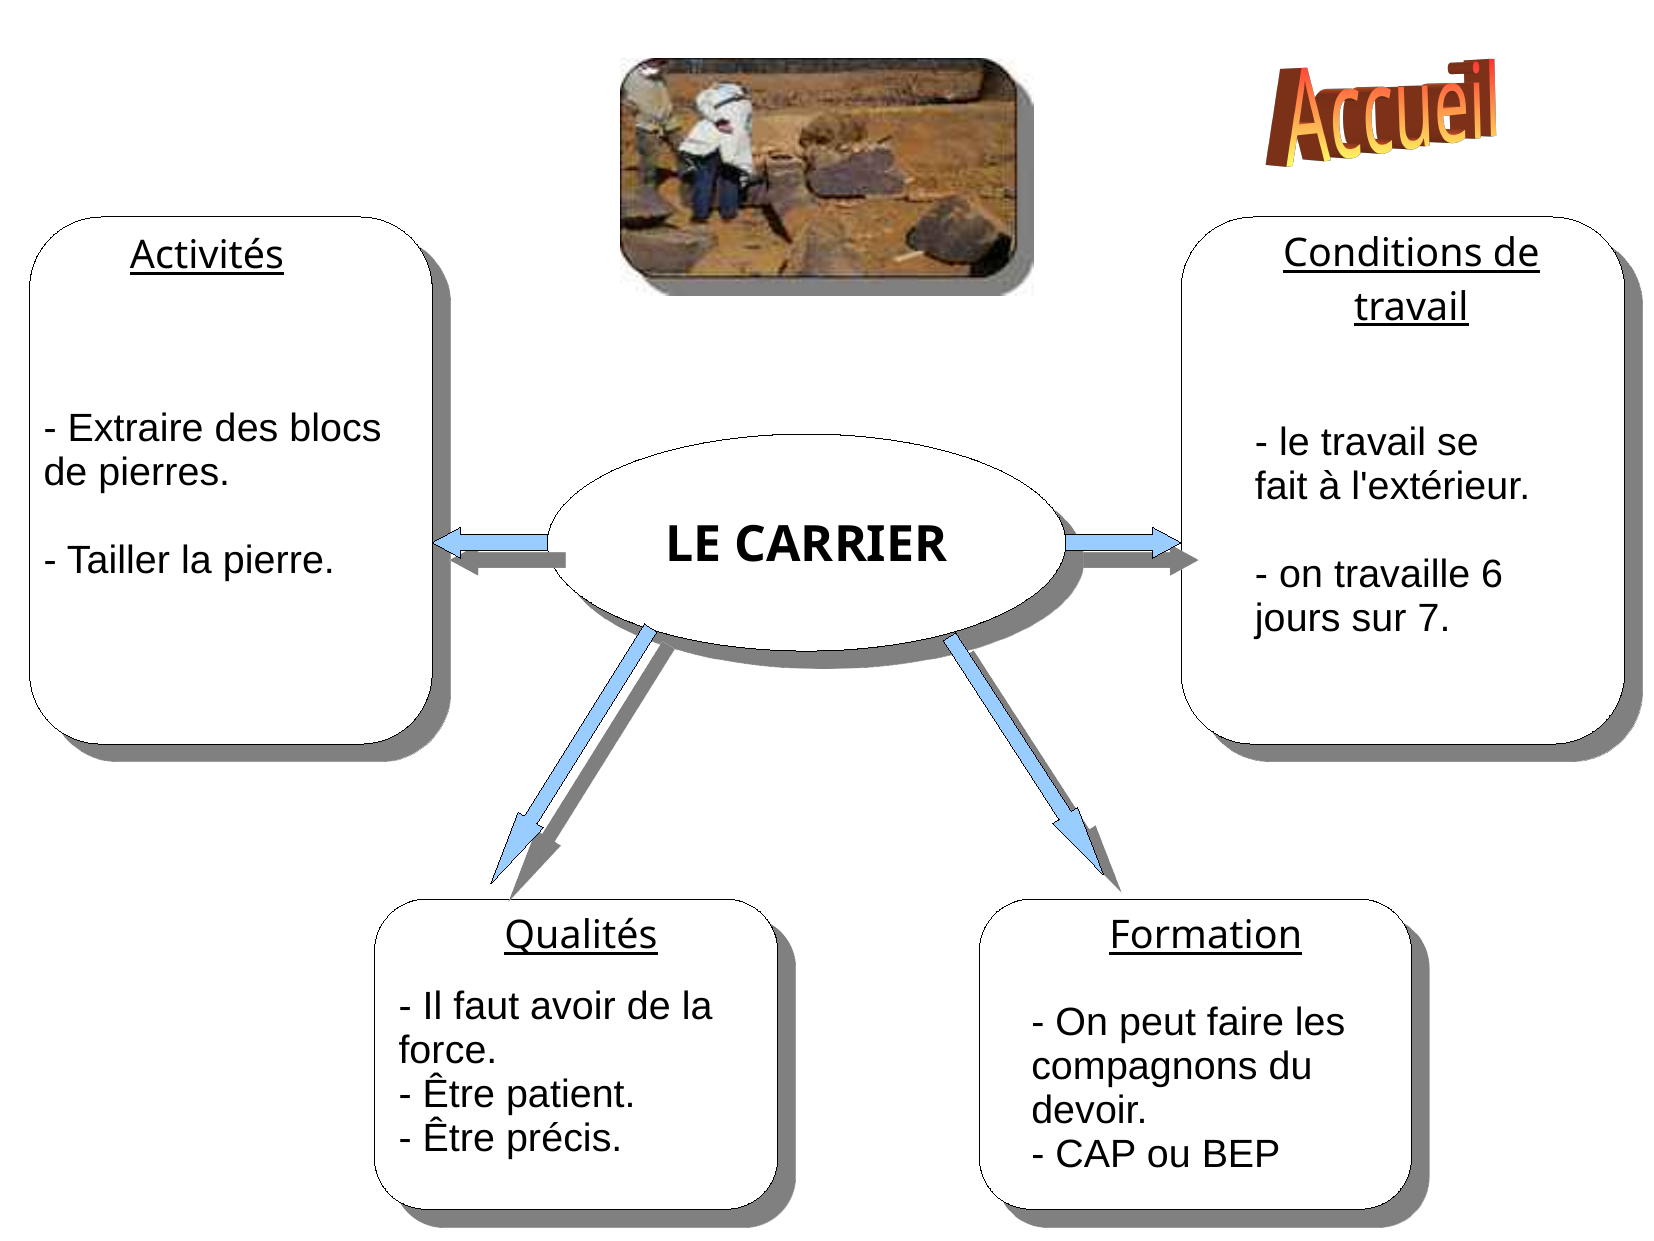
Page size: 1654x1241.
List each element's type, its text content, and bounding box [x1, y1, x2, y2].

text_box LE CARRIER [548, 434, 1066, 652]
text_box - Il faut avoir de la force. - Être patient. - Être précis. [383, 976, 768, 1182]
text_box [29, 216, 548, 745]
text_box [1065, 232, 1625, 745]
text_box [374, 899, 778, 1210]
text_box Conditions de travail [1209, 217, 1614, 342]
text_box [490, 623, 657, 884]
text_box - On peut faire les compagnons du devoir. - CAP ou BEP [1016, 992, 1396, 1183]
text_box - Extraire des blocs de pierres. - Tailler la pierre. [28, 310, 404, 714]
text_box Qualités [489, 899, 692, 970]
picture [620, 58, 1034, 296]
text_box Formation [1094, 899, 1329, 970]
text_box Activités [115, 219, 317, 290]
text_box - le travail se fait à l'extérieur. - on travaille 6 jours sur 7. [1240, 412, 1558, 650]
text_box [979, 899, 1412, 1210]
text_box [943, 632, 1104, 875]
